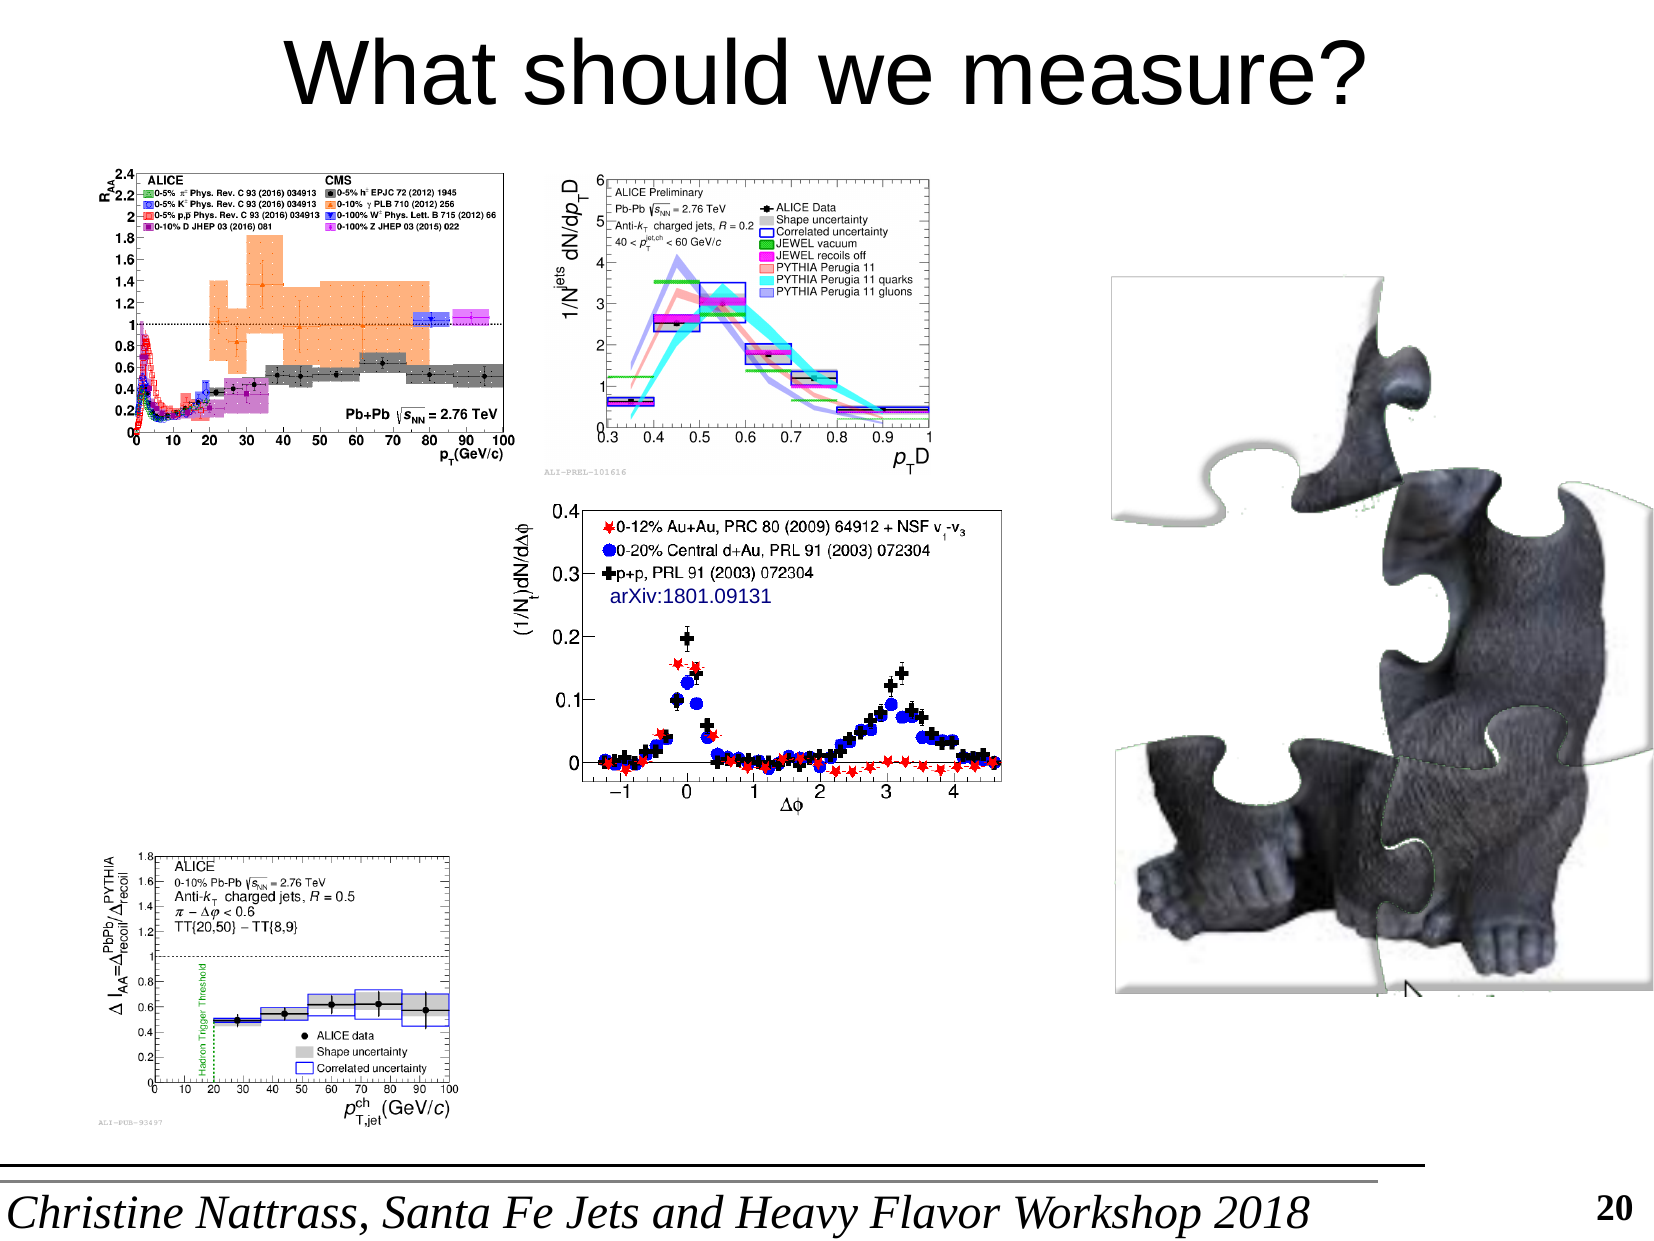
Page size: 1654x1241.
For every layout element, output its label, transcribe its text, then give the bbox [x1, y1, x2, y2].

picture [1110, 274, 1654, 997]
text_box arXiv:1801.09131 [594, 529, 787, 664]
picture [507, 504, 1007, 818]
picture [96, 826, 488, 1127]
title What should we measure? [82, 13, 1571, 132]
picture [544, 174, 931, 476]
picture [99, 167, 515, 468]
